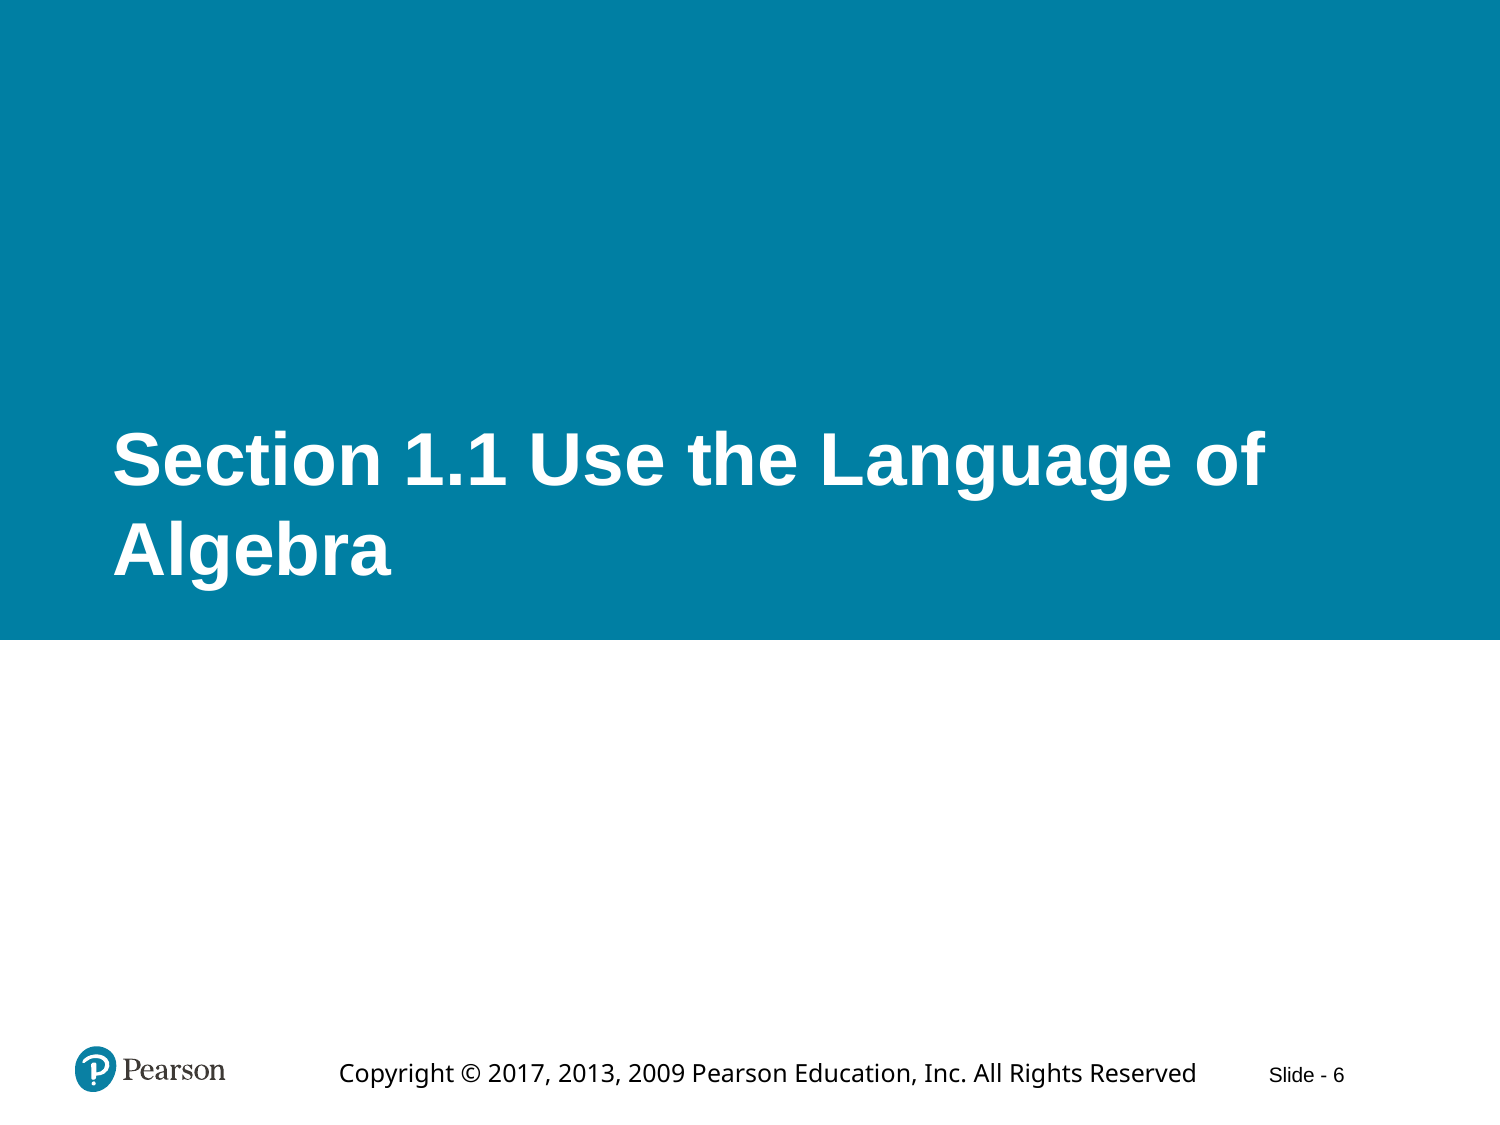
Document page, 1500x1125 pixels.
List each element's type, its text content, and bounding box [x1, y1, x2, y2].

title Section 1.1 Use the Language of Algebra [112, 125, 1388, 591]
